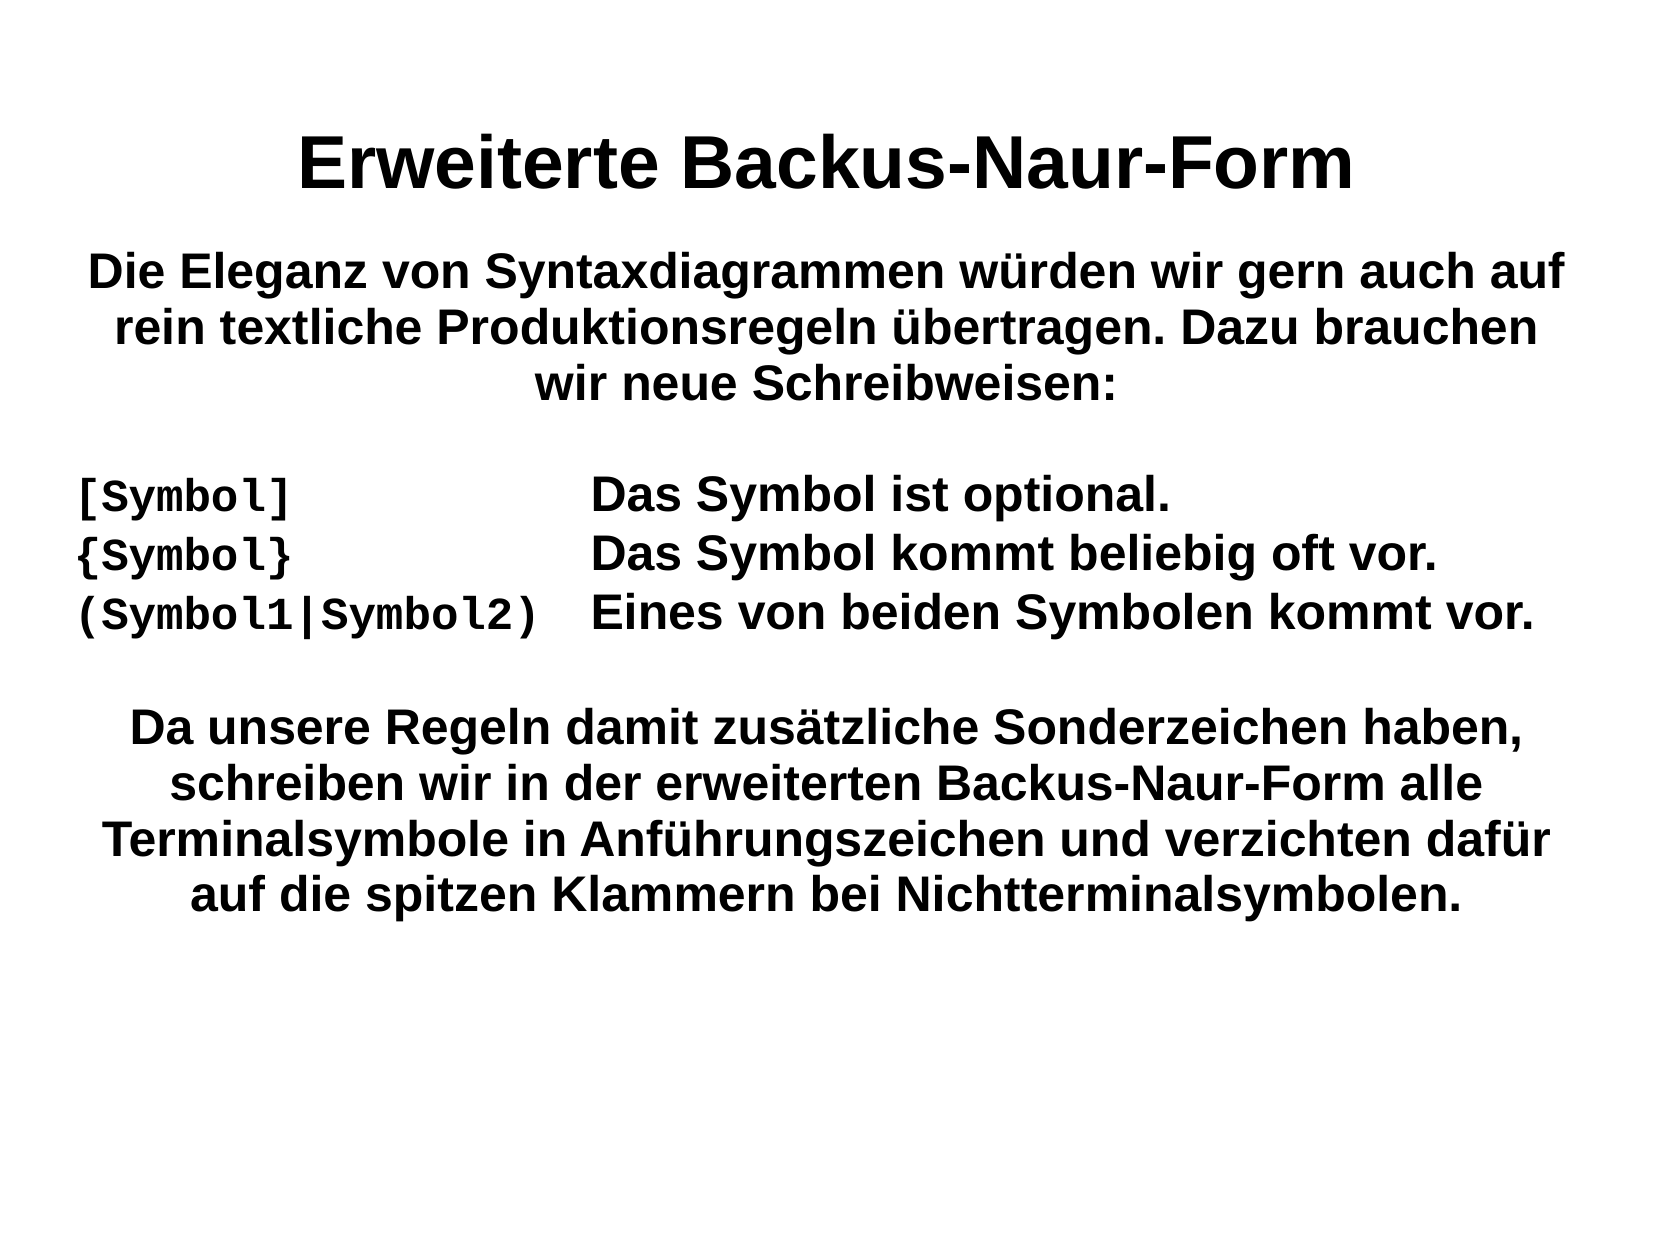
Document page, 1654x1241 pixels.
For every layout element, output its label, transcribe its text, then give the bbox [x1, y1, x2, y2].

title Erweiterte Backus-Naur-Form [88, 118, 1565, 207]
text_box Die Eleganz von Syntaxdiagrammen würden wir gern auch auf rein textliche Produktionsregeln übertragen. Dazu brauchen wir neue Schreibweisen: [Symbol] Das Symbol ist optional. {Symbol} Das Symbol kommt beliebig oft vor. (Symbol1|Symbol2) Eines von beiden Symbolen kommt vor. Da unsere Regeln damit zusätzliche Sonderzeichen haben, schreiben wir in der erweiterten Backus-Naur-Form alle Terminalsymbole in Anführungszeichen und verzichten dafür auf die spitzen Klammern bei Nichtterminalsymbolen. [59, 236, 1595, 1220]
chart [776, 593, 895, 653]
